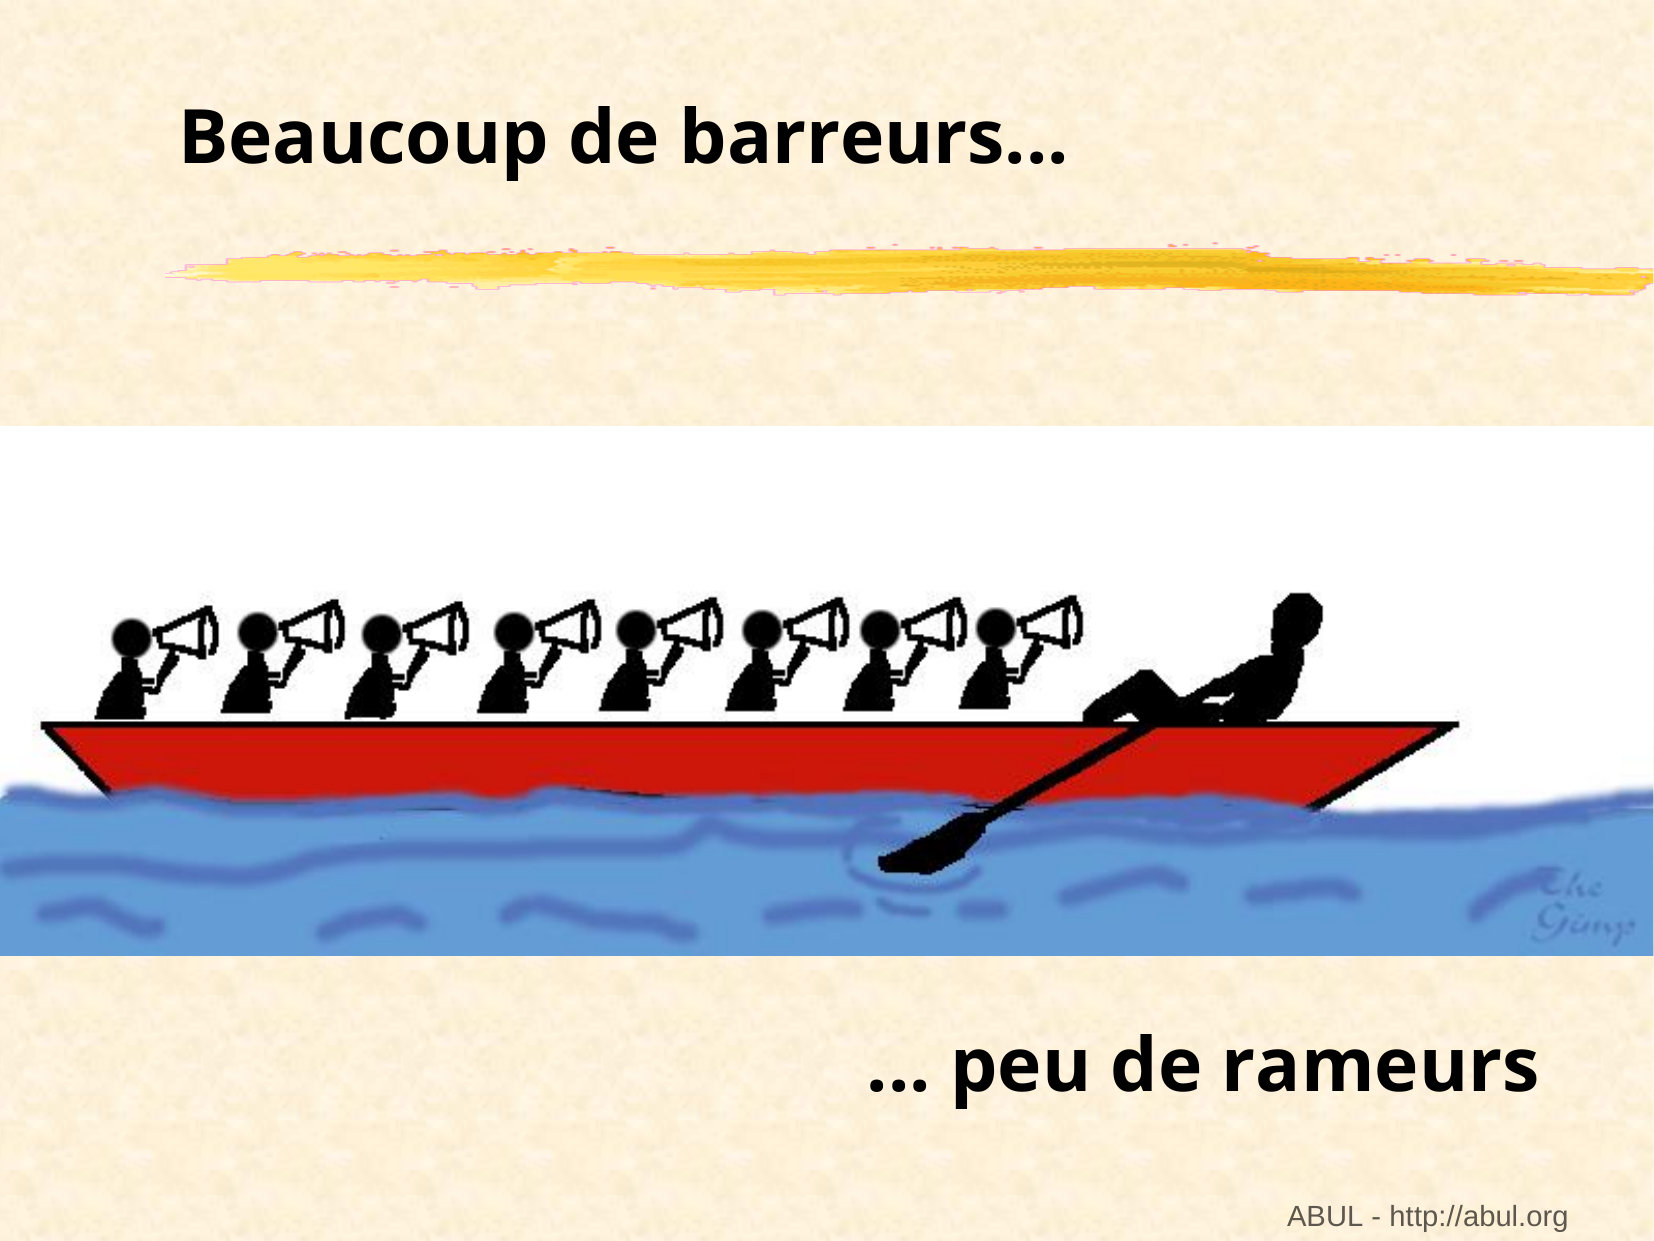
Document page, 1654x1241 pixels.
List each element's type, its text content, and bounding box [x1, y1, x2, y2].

title Beaucoup de barreurs... [163, 46, 1556, 224]
title ... peu de rameurs [163, 958, 1556, 1166]
picture [0, 0, 1654, 1241]
